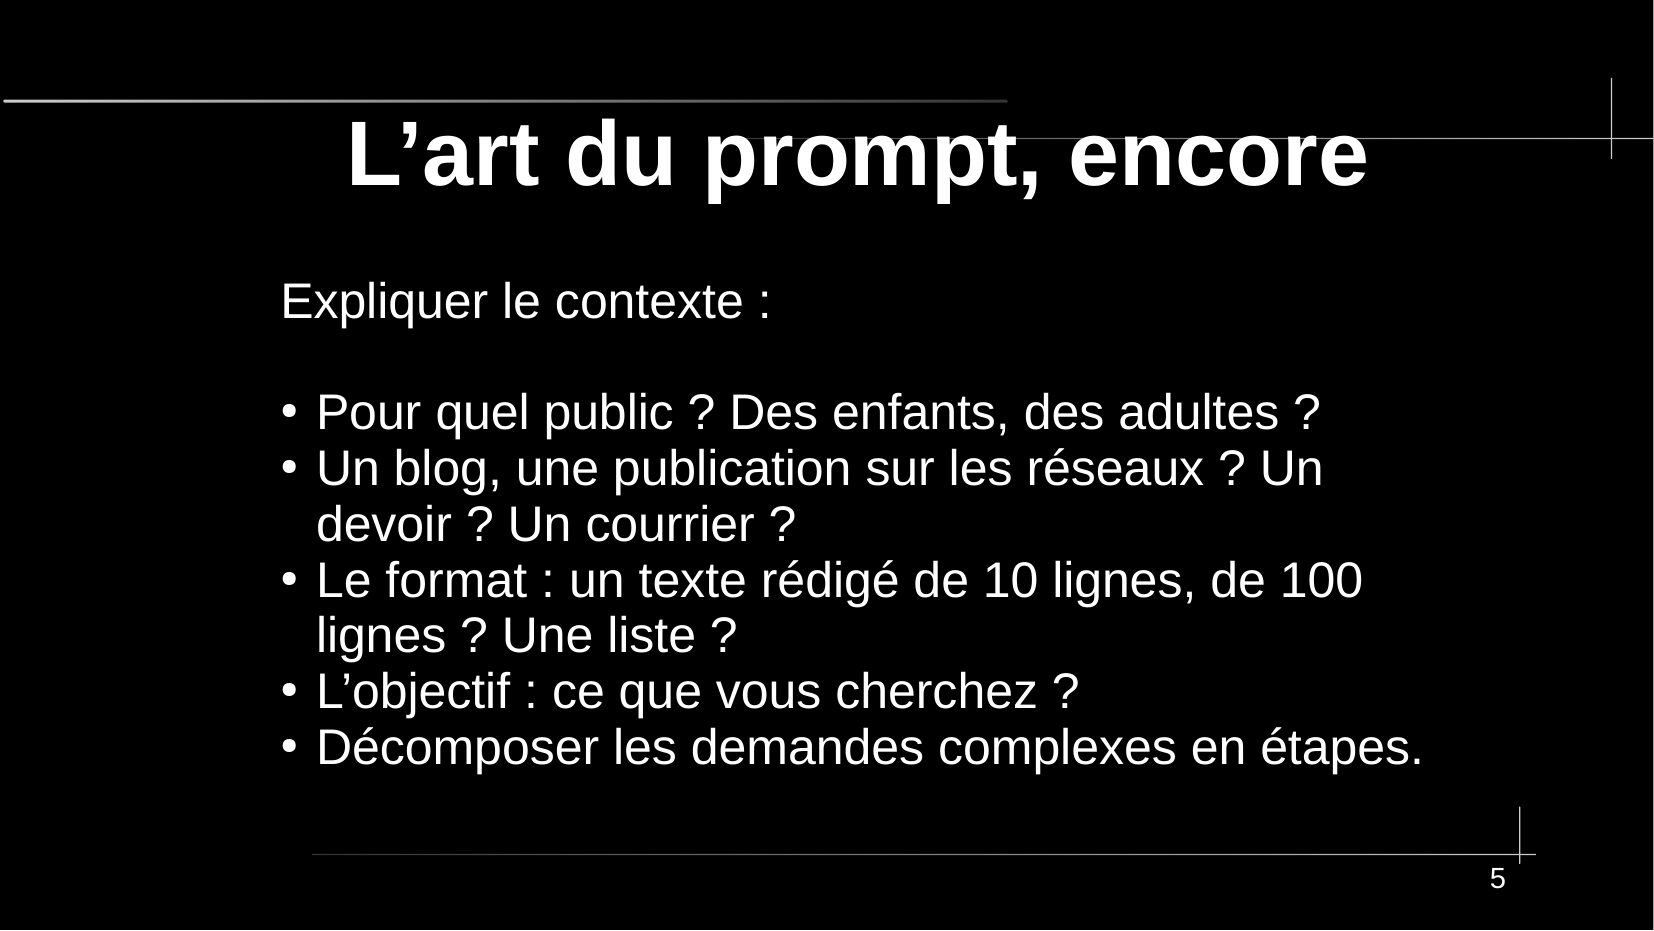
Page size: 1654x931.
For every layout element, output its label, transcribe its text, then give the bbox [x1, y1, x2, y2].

title L’art du prompt, encore [88, 100, 1654, 207]
text_box Expliquer le contexte : Pour quel public ? Des enfants, des adultes ? Un blog, une publication sur les réseaux ? Un devoir ? Un courrier ? Le format : un texte rédigé de 10 lignes, de 100 lignes ? Une liste ? L’objectif : ce que vous cherchez ? Décomposer les demandes complexes en étapes. [265, 265, 1447, 839]
